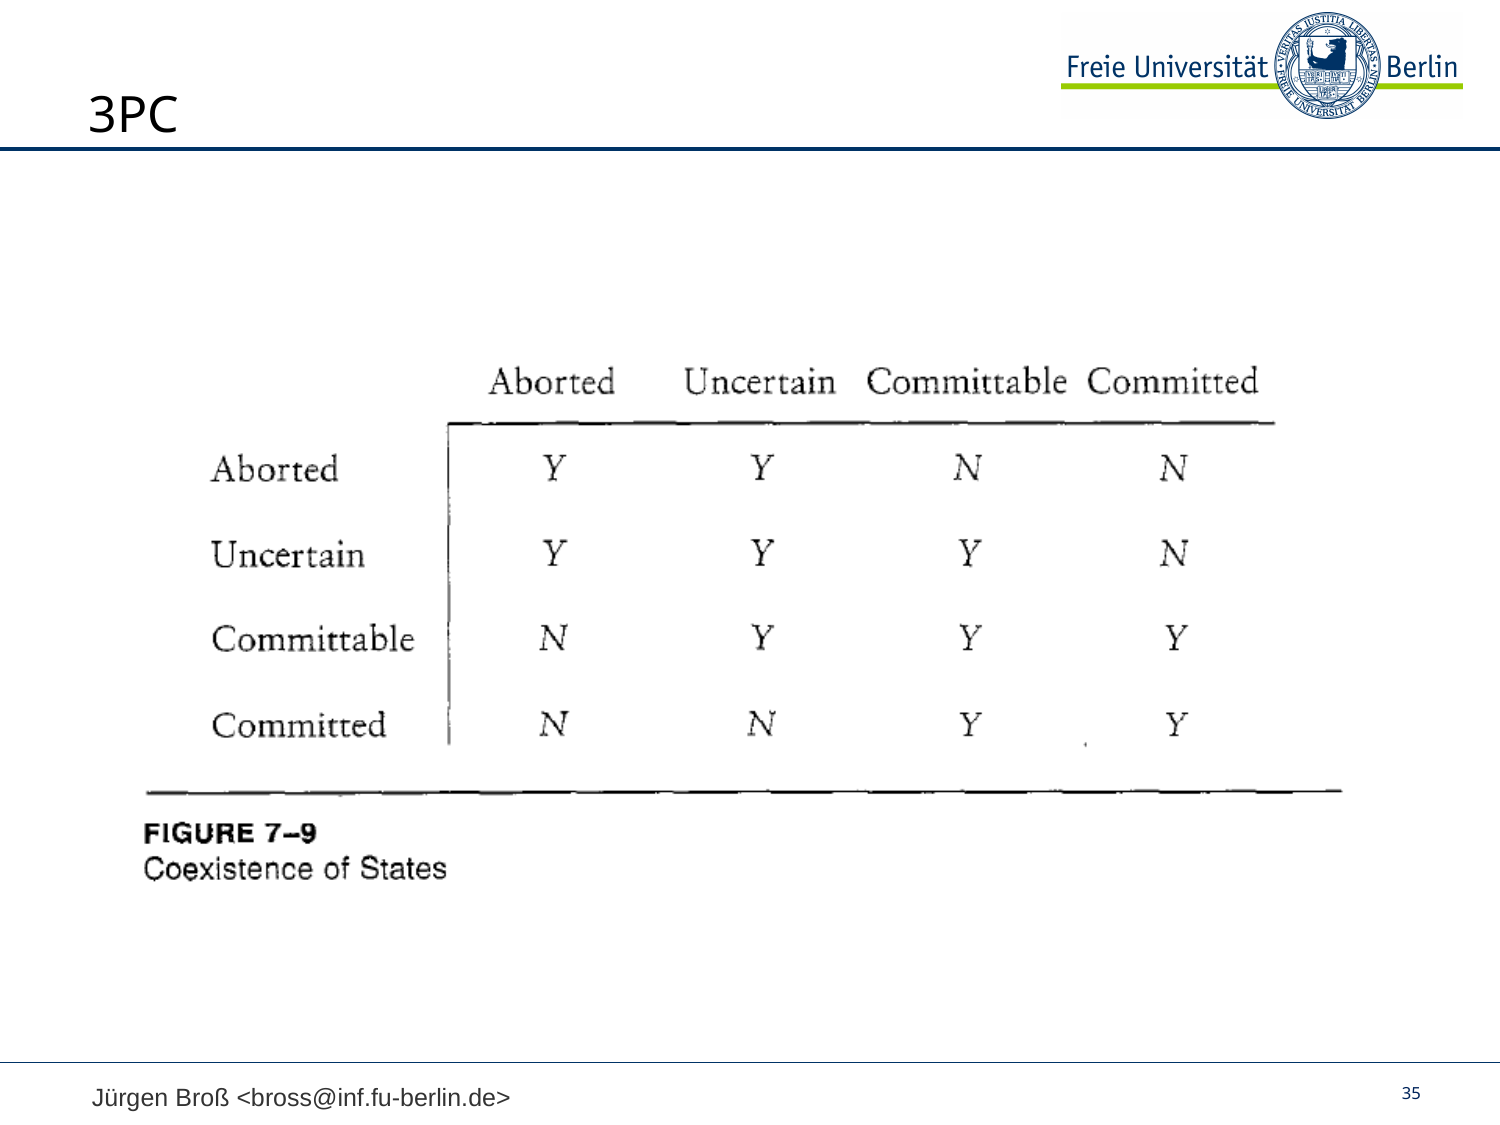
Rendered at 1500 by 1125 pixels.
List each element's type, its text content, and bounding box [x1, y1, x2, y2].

picture [118, 324, 1354, 894]
picture [1061, 12, 1463, 119]
title 3PC [88, 54, 1275, 143]
